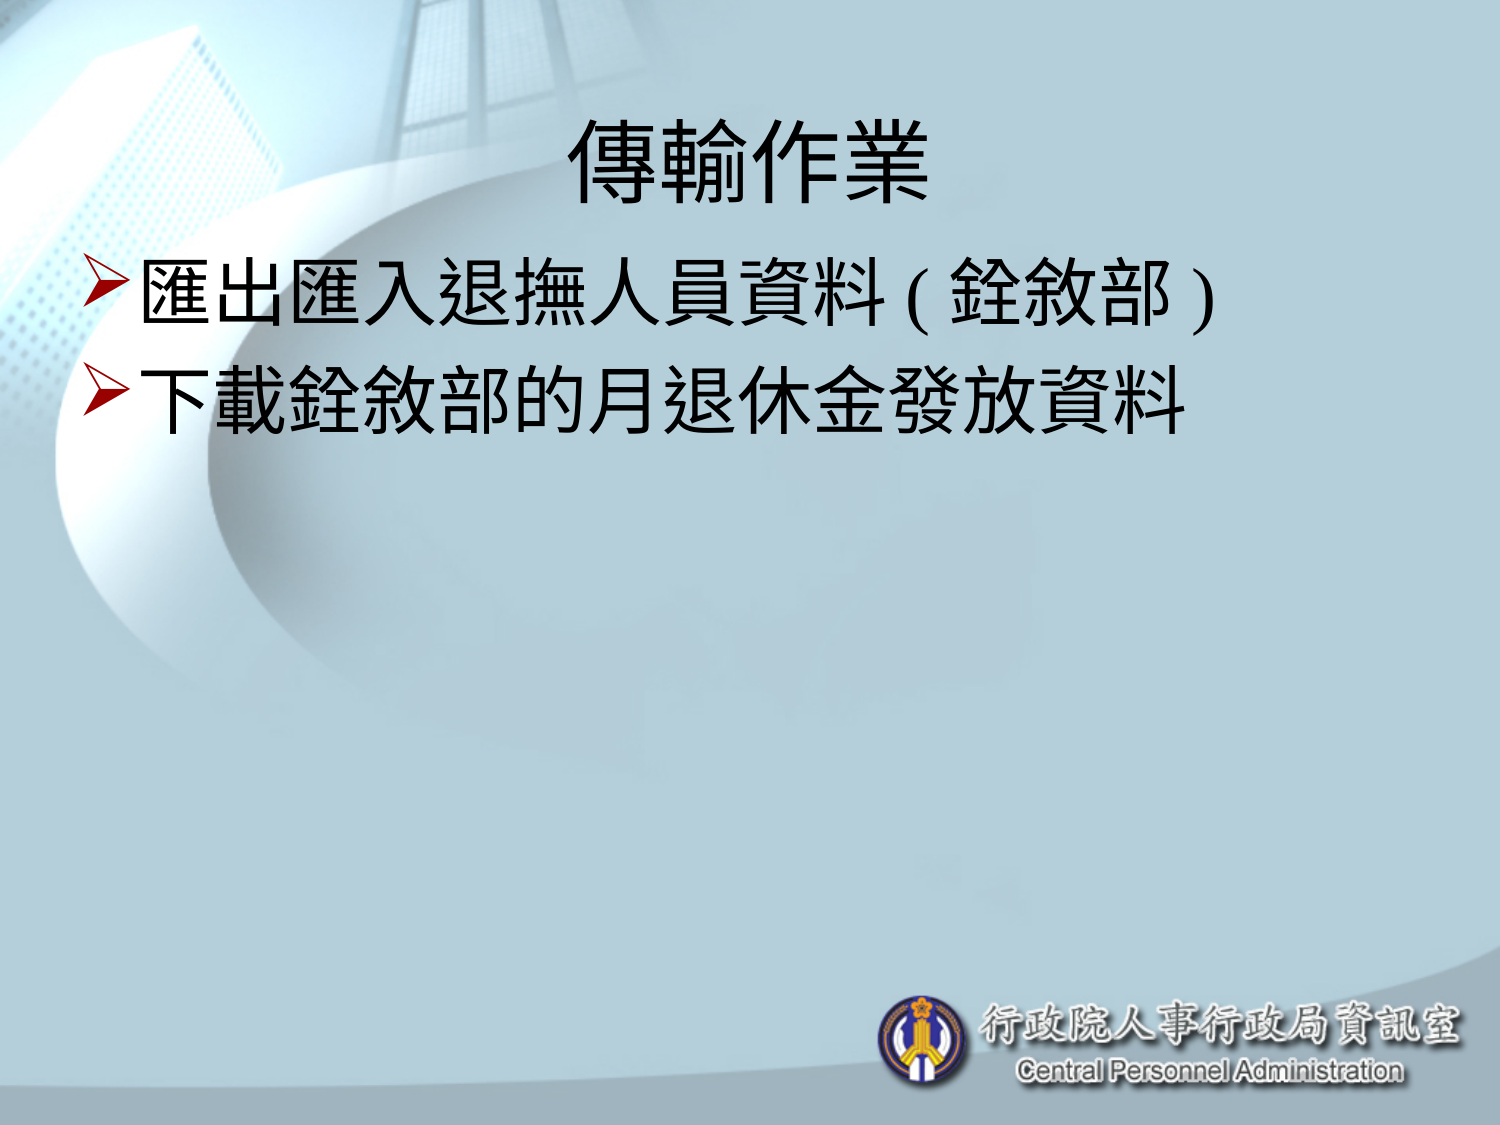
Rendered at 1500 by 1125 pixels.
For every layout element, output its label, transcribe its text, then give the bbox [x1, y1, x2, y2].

title 傳輸作業 [112, 66, 1388, 254]
list 匯出匯入退撫人員資料(銓敘部) 下載銓敘部的月退休金發放資料 [62, 237, 1338, 913]
picture [0, 0, 1500, 1125]
